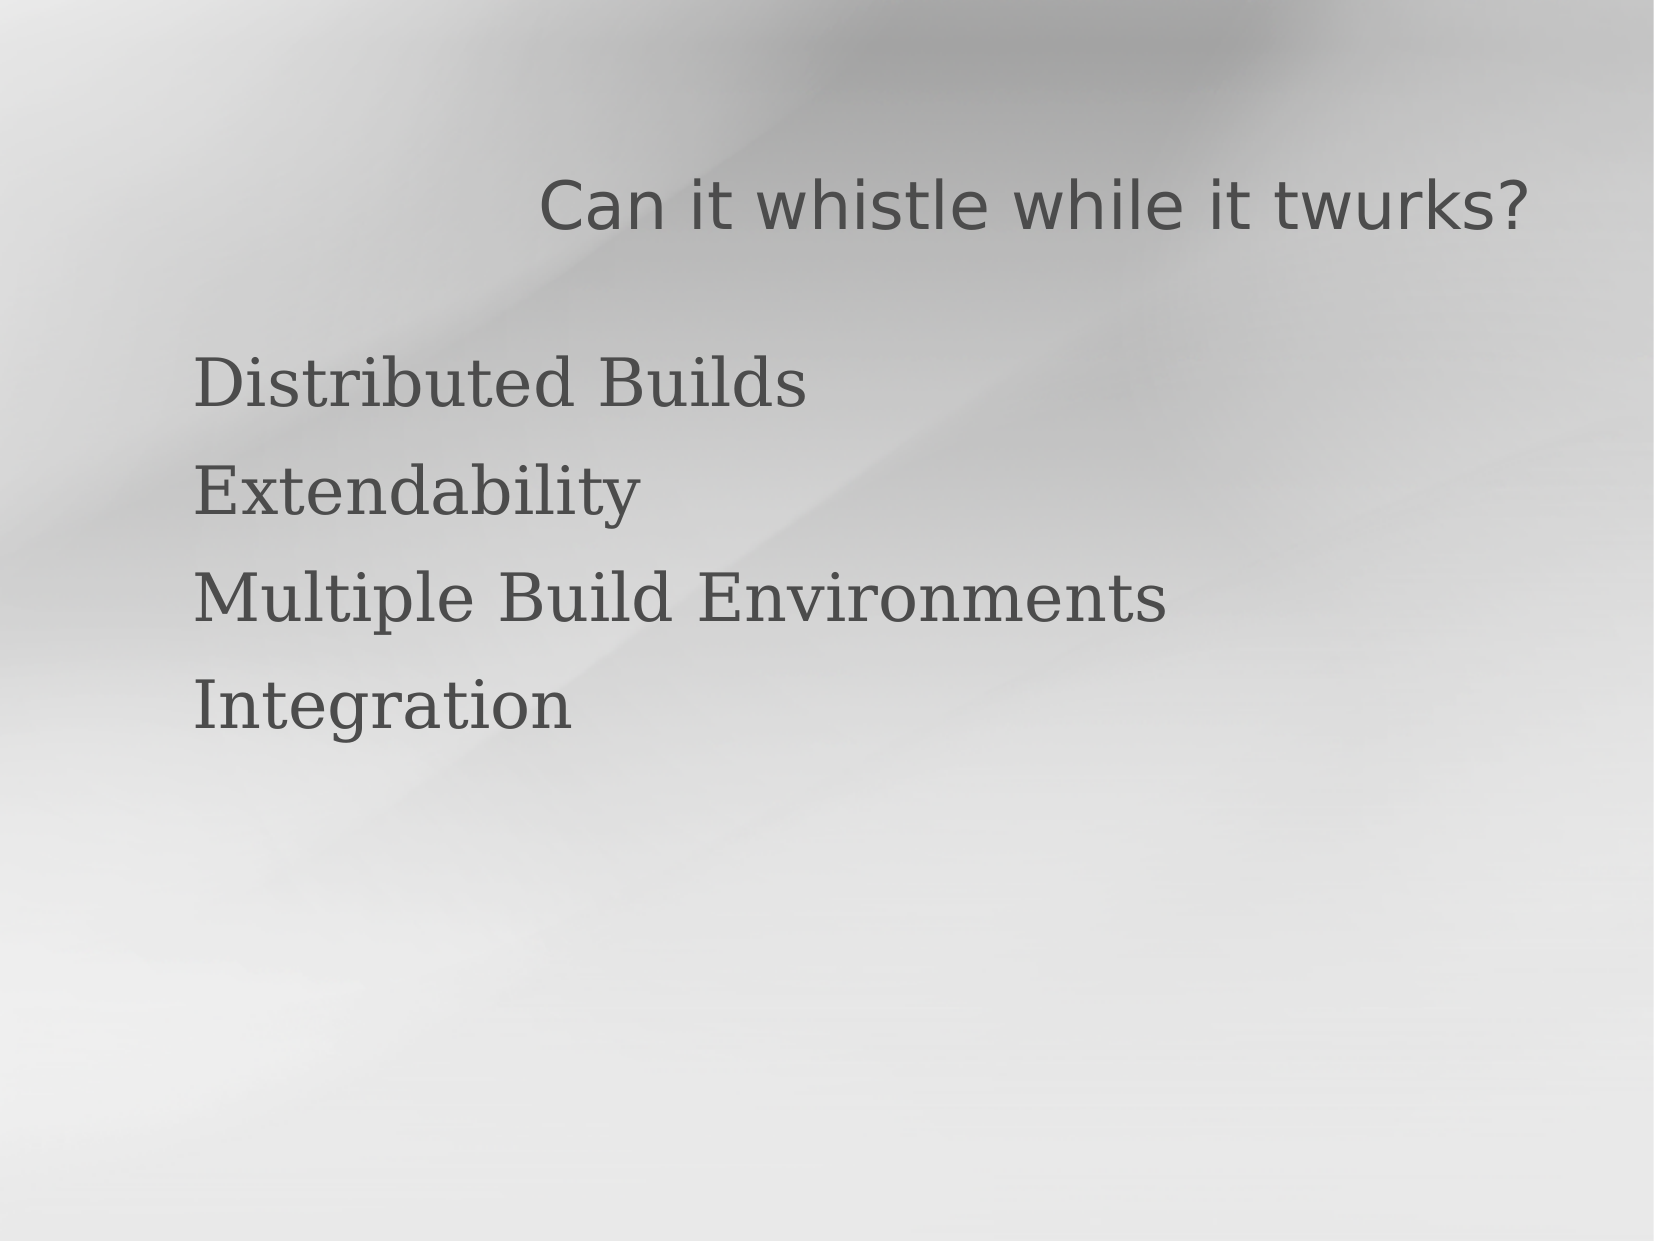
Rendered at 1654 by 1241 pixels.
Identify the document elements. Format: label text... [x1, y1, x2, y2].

list Distributed Builds Extendability Multiple Build Environments Integration [121, 344, 1534, 1112]
picture [0, 0, 1654, 1241]
title Can it whistle while it twurks? [121, 110, 1534, 303]
